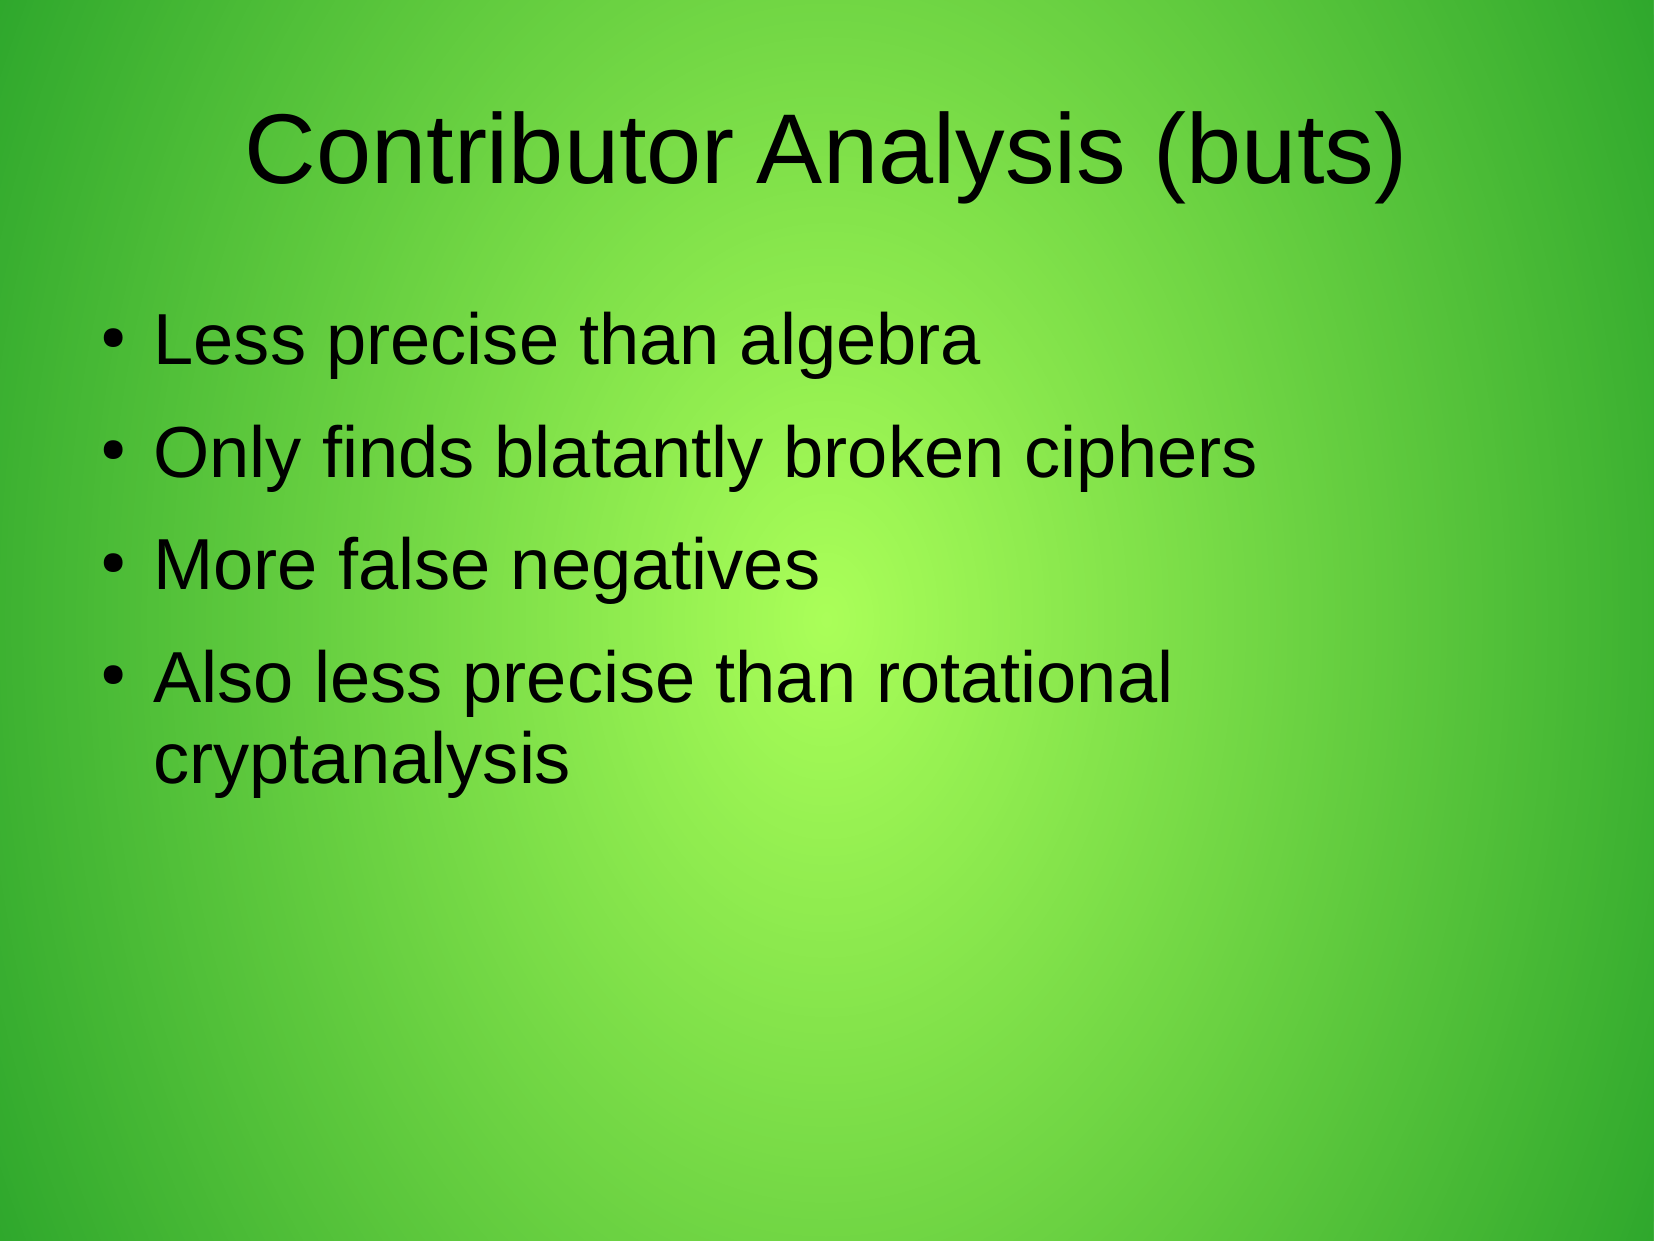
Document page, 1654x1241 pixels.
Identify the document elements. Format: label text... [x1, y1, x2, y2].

title Contributor Analysis (buts) [82, 47, 1571, 252]
list Less precise than algebra Only finds blatantly broken ciphers More false negatives Also less precise than rotational cryptanalysis [82, 299, 1571, 1019]
